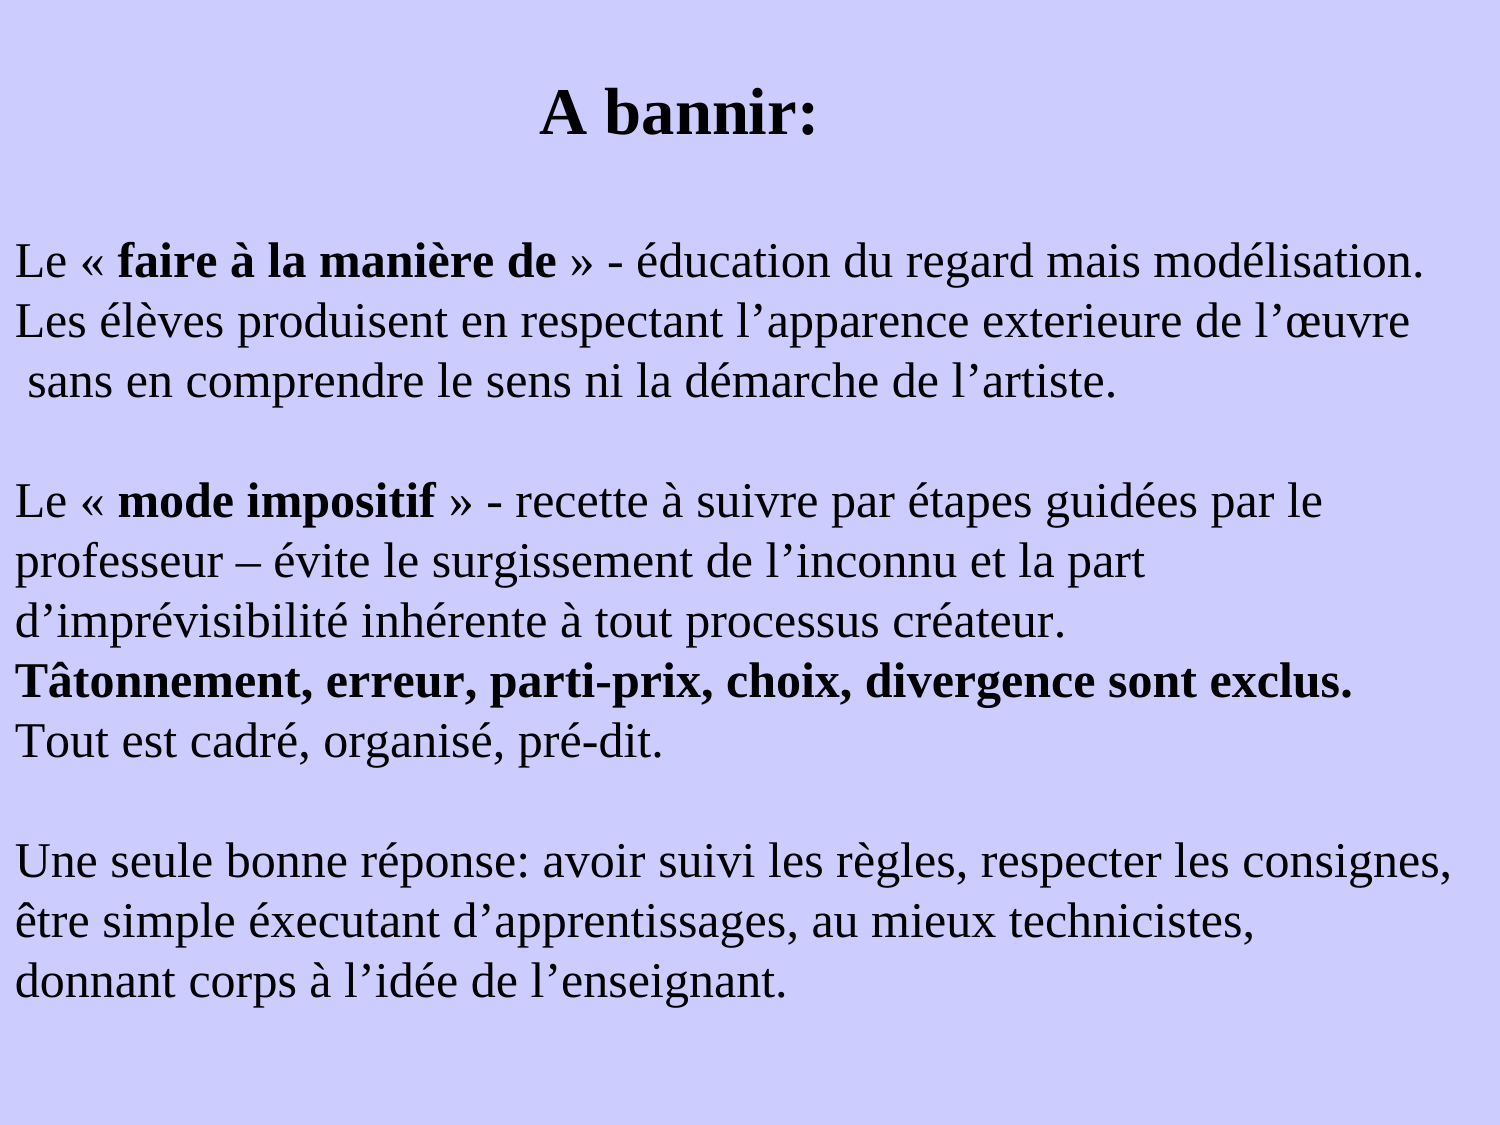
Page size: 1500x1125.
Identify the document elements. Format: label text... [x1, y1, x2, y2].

text_box A bannir: Le « faire à la manière de » - éducation du regard mais modélisation. Les élèves produisent en respectant l’apparence exterieure de l’œuvre sans en comprendre le sens ni la démarche de l’artiste. Le « mode impositif » - recette à suivre par étapes guidées par le professeur – évite le surgissement de l’inconnu et la part d’imprévisibilité inhérente à tout processus créateur. Tâtonnement, erreur, parti-prix, choix, divergence sont exclus. Tout est cadré, organisé, pré-dit. Une seule bonne réponse: avoir suivi les règles, respecter les consignes, être simple éxecutant d’apprentissages, au mieux technicistes, donnant corps à l’idée de l’enseignant. [0, 0, 1500, 1125]
